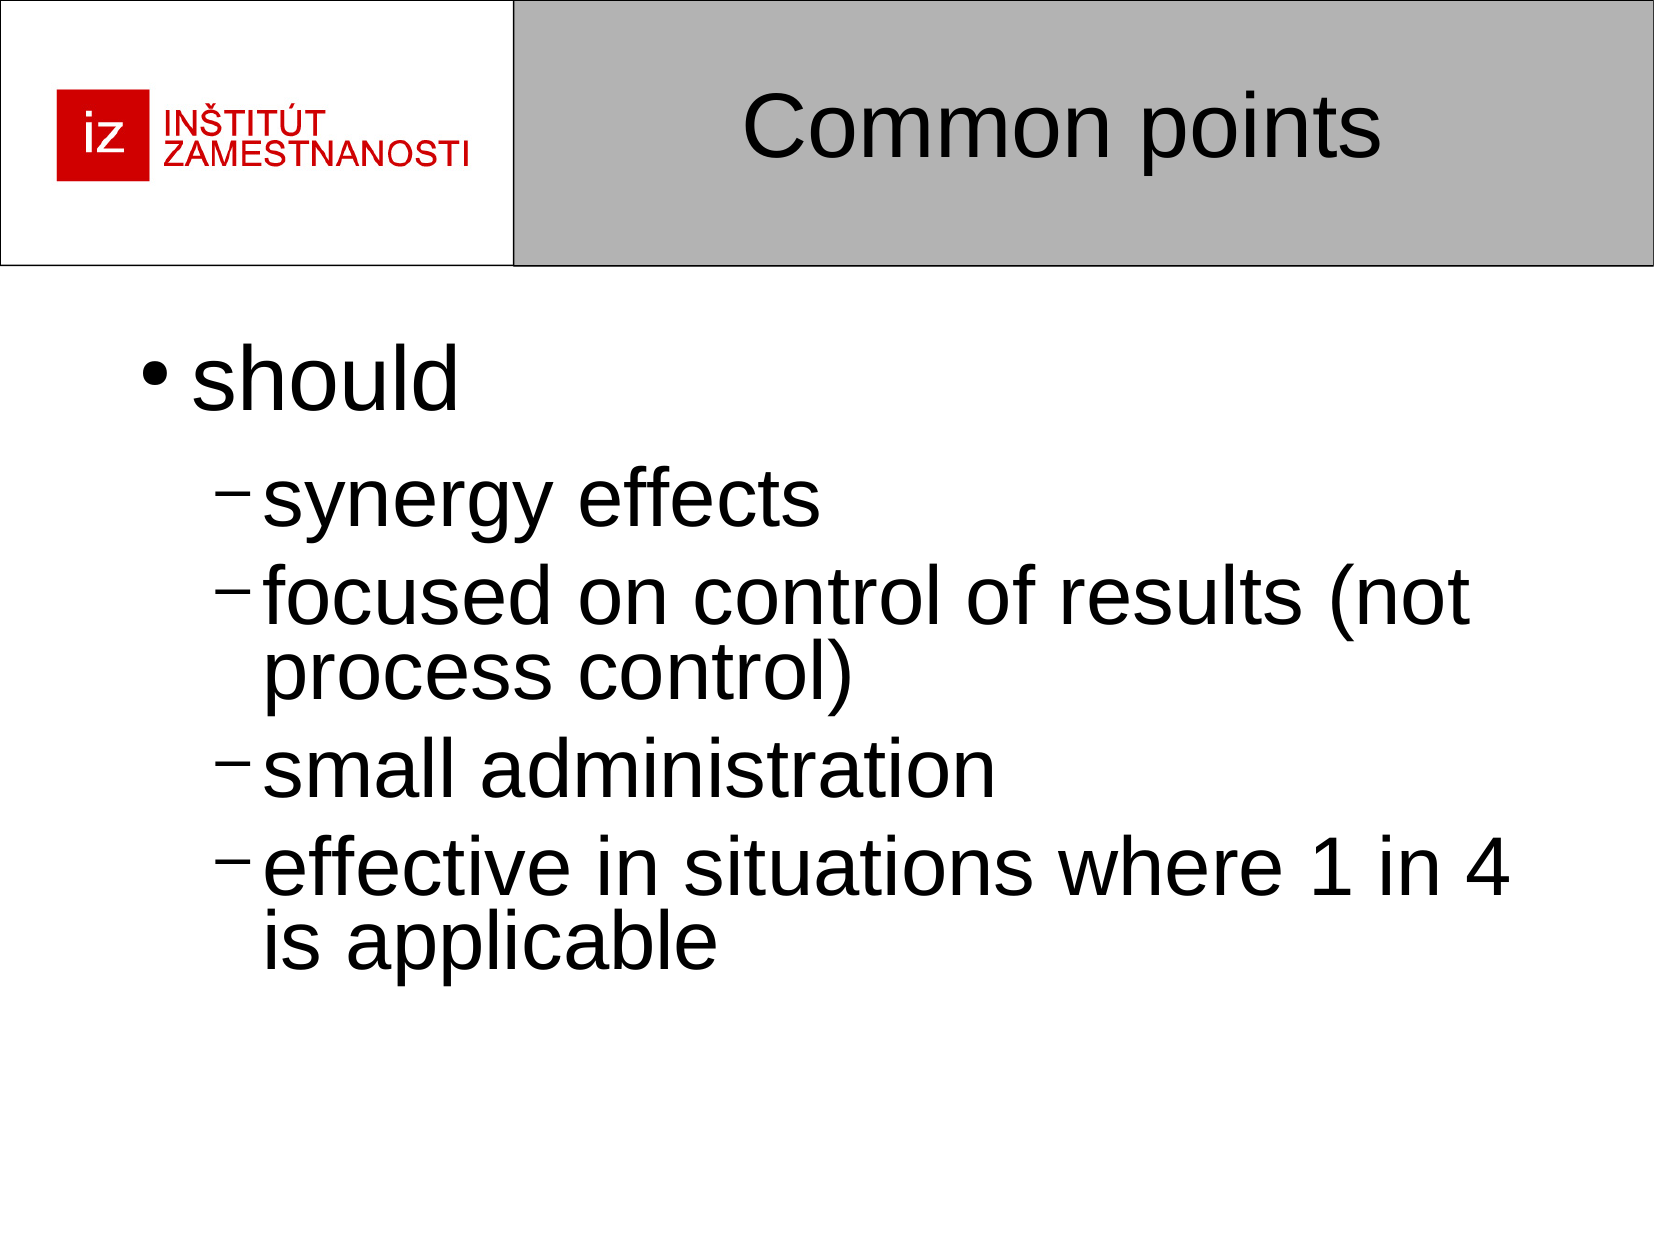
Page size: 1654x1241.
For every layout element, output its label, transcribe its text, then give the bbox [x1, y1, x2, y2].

title Common points [561, 29, 1565, 237]
picture [5, 8, 512, 257]
list should synergy effects focused on control of results (not process control) small administration effective in situations where 1 in 4 is applicable [121, 344, 1533, 1126]
